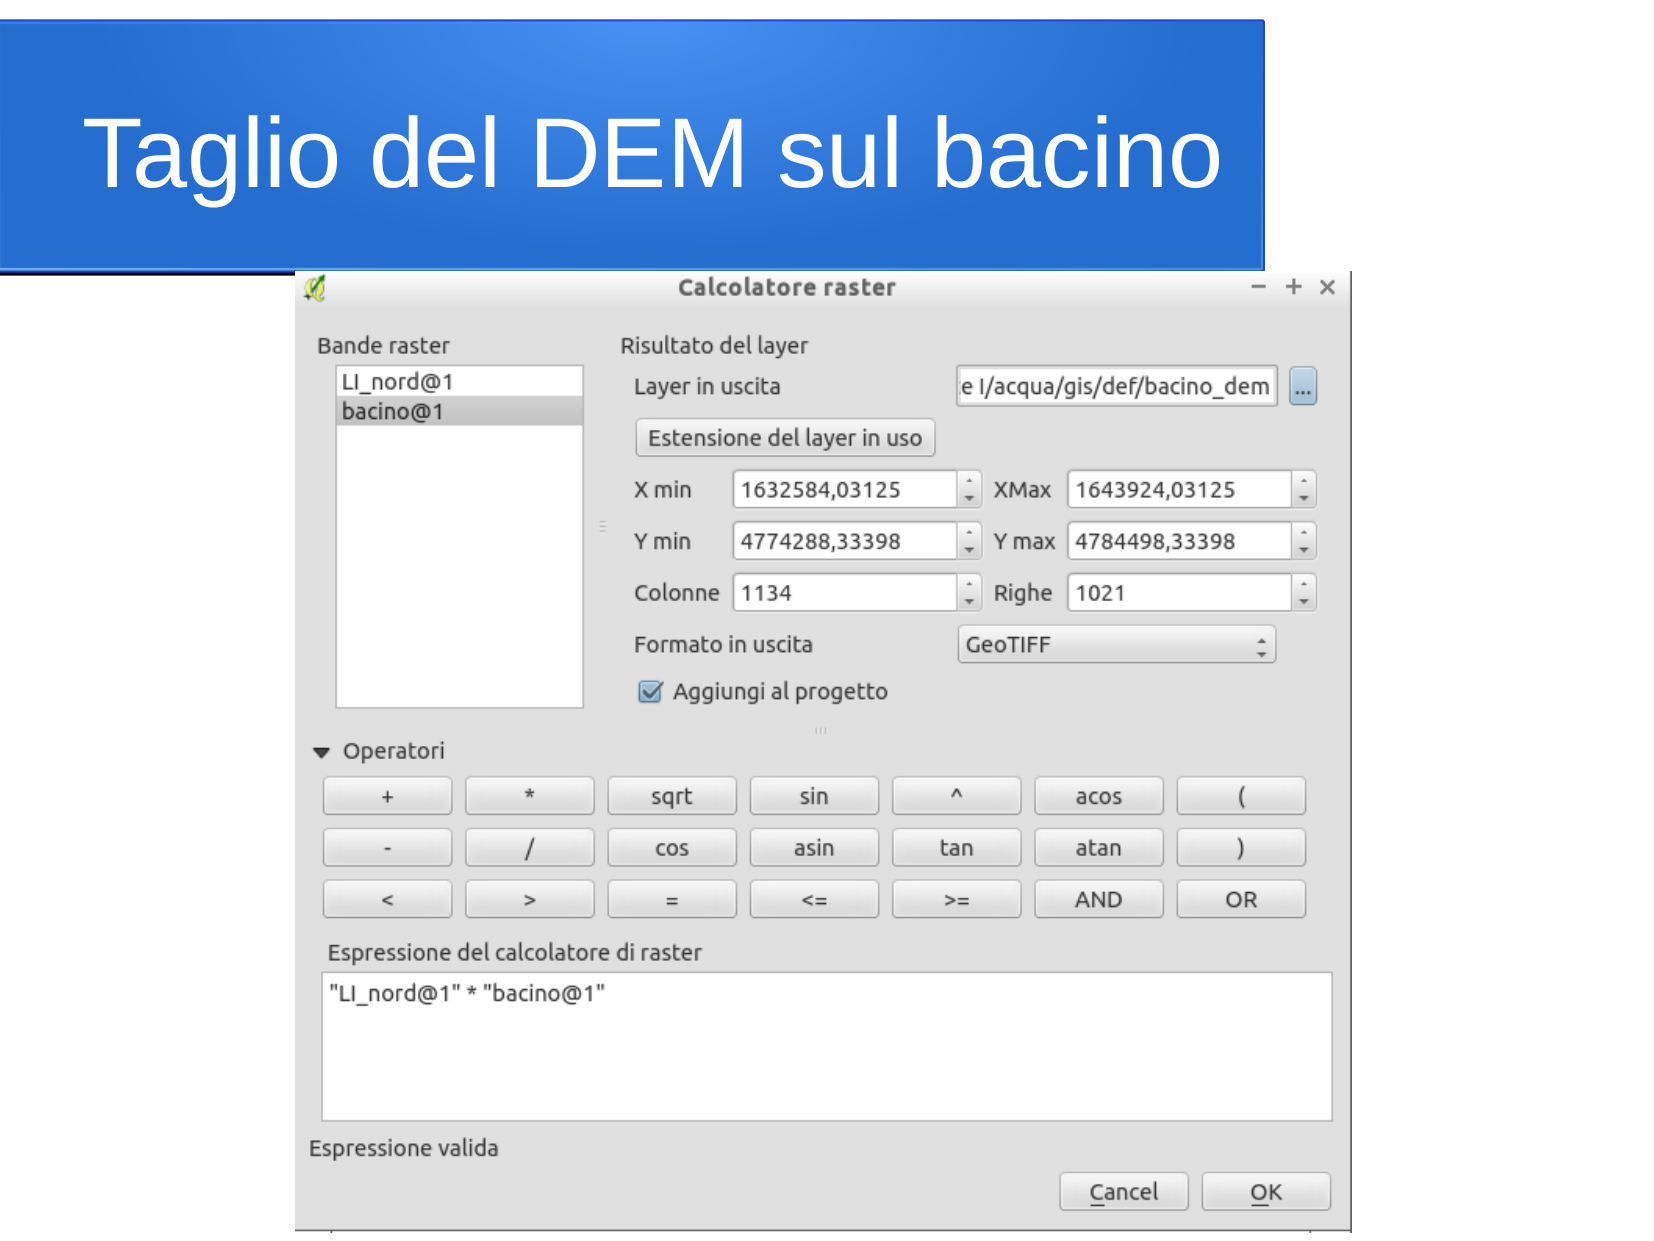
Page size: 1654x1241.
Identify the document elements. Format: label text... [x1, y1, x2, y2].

title Taglio del DEM sul bacino [82, 49, 1250, 257]
picture [295, 271, 1352, 1233]
